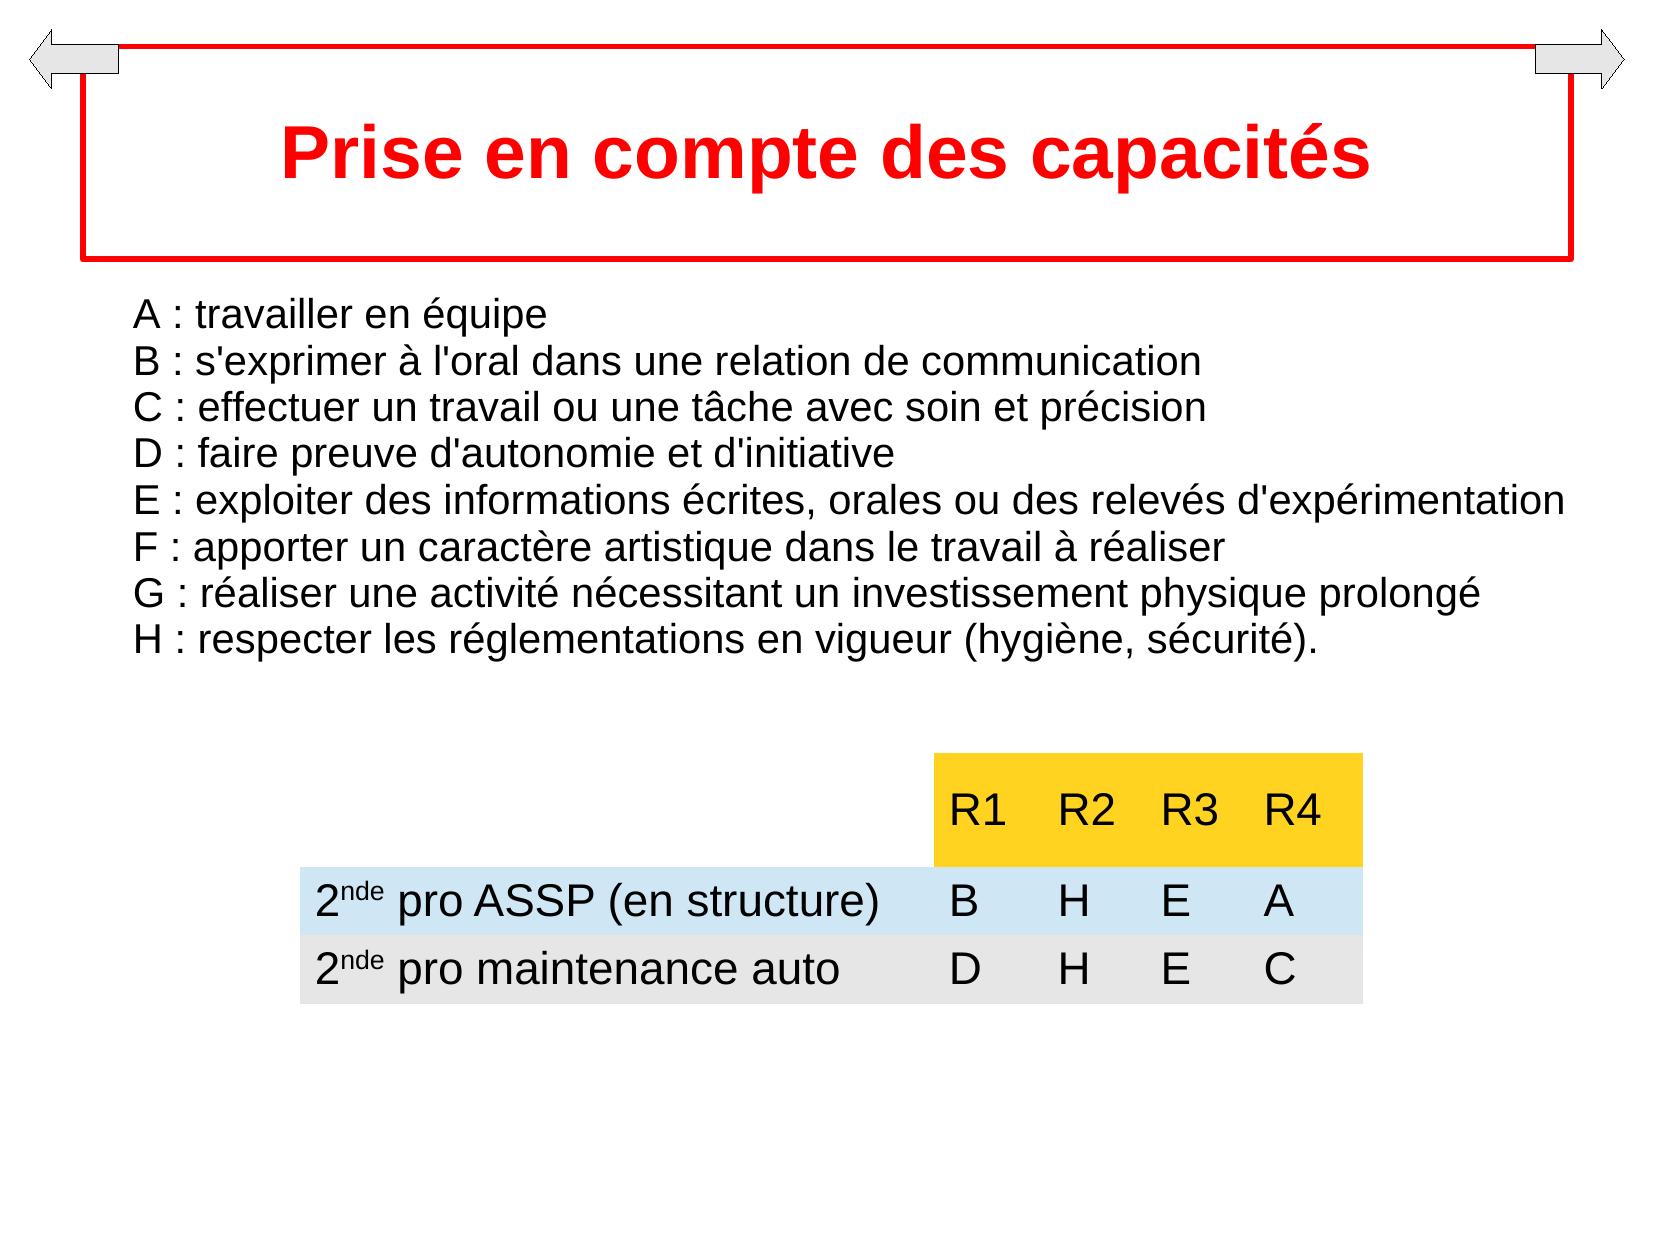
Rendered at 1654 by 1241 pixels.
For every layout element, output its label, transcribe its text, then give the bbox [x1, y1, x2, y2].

table_cell C [1249, 935, 1363, 1004]
table_cell E [1146, 867, 1249, 935]
table_cell D [934, 935, 1043, 1004]
table_cell 2nde pro ASSP (en structure) [300, 867, 934, 935]
table_header R1 [934, 753, 1043, 867]
text_box A : travailler en équipe B : s'exprimer à l'oral dans une relation de communication C : effectuer un travail ou une tâche avec soin et précision D : faire preuve d'autonomie et d'initiative E : exploiter des informations écrites, orales ou des relevés d'expérimentation F : apporter un caractère artistique dans le travail à réaliser G : réaliser une activité nécessitant un investissement physique prolongé H : respecter les réglementations en vigueur (hygiène, sécurité). [118, 283, 1583, 673]
table_header R3 [1146, 753, 1249, 867]
table_cell H [1043, 935, 1146, 1004]
text_box [1535, 29, 1625, 89]
table_cell B [934, 867, 1043, 935]
title Prise en compte des capacités [82, 46, 1571, 260]
text_box [29, 29, 119, 89]
table_header [300, 753, 934, 867]
table_header R4 [1249, 753, 1363, 867]
table_cell H [1043, 867, 1146, 935]
table_cell 2nde pro maintenance auto [300, 935, 934, 1004]
table_cell A [1249, 867, 1363, 935]
table_header R2 [1043, 753, 1146, 867]
table_cell E [1146, 935, 1249, 1004]
